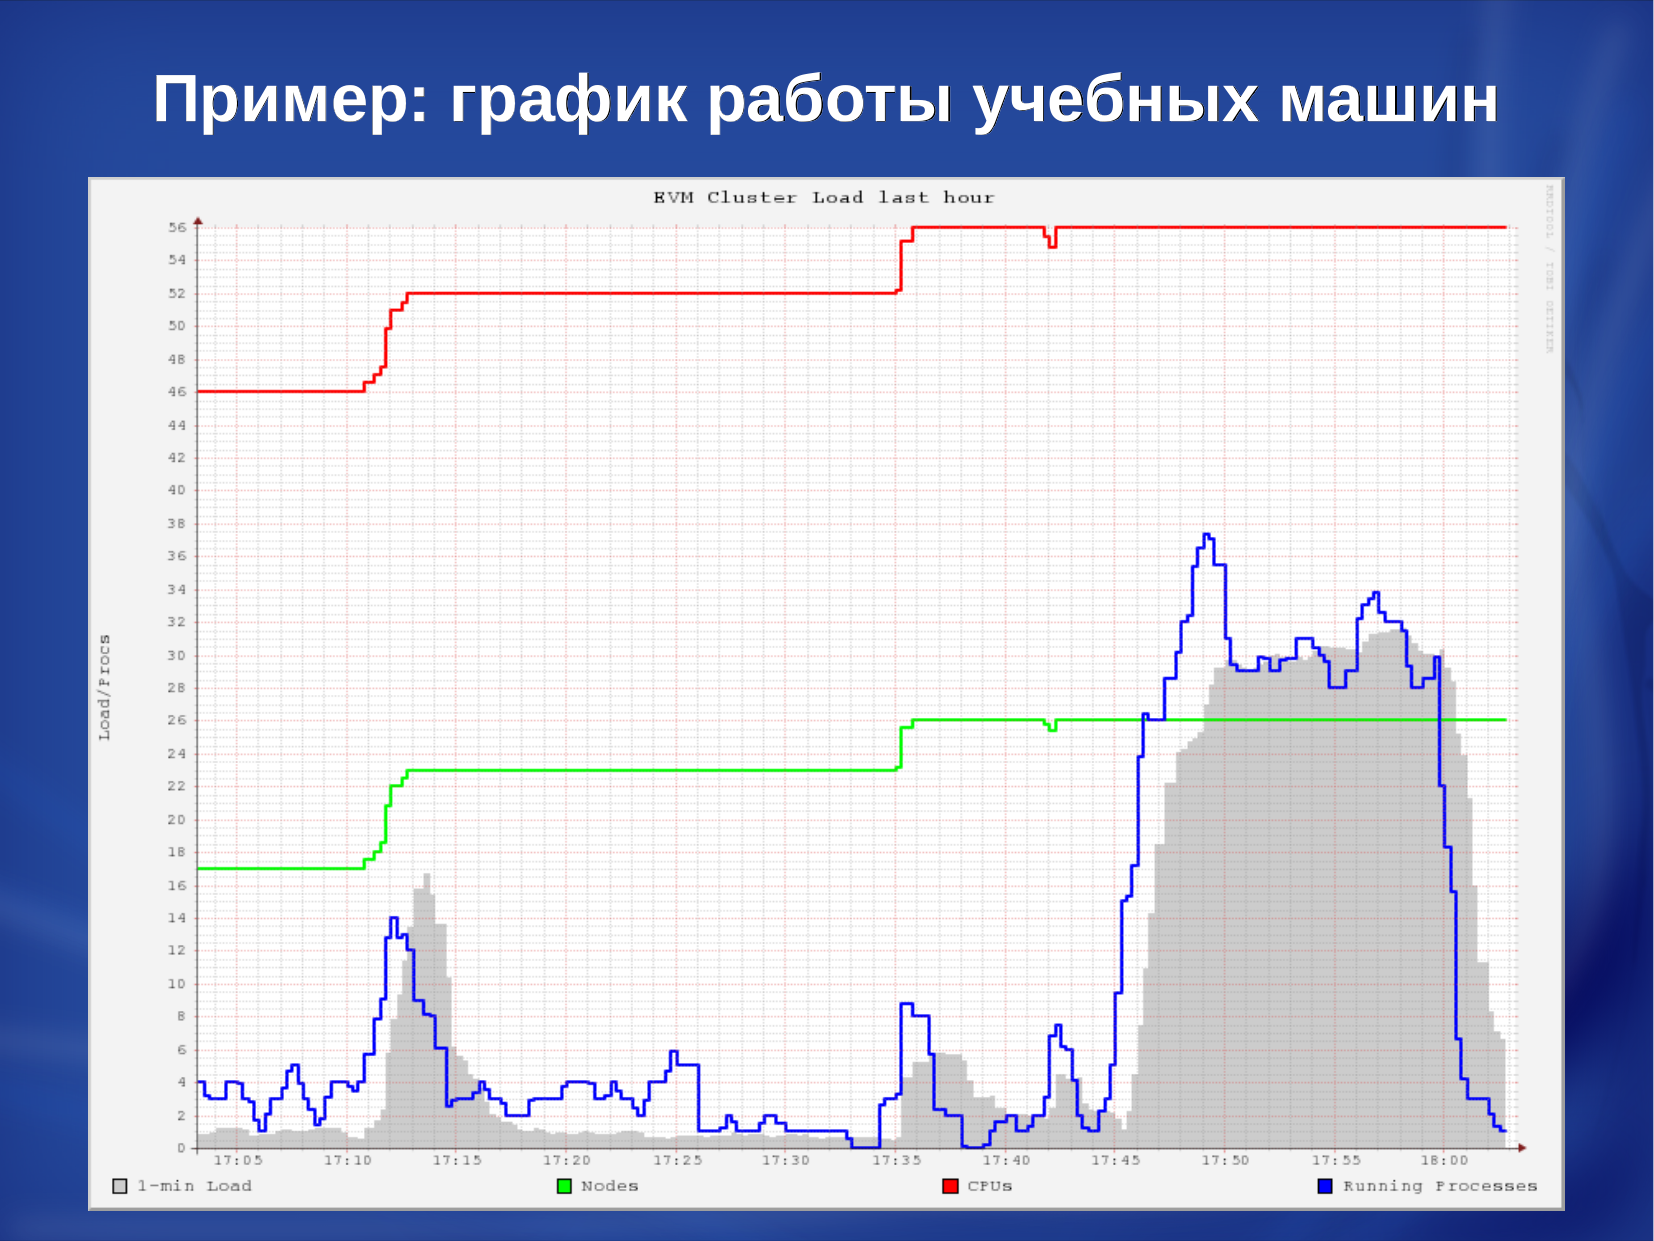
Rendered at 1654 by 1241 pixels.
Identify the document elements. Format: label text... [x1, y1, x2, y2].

picture [0, 0, 1654, 1241]
title Пример: график работы учебных машин [82, 49, 1571, 148]
